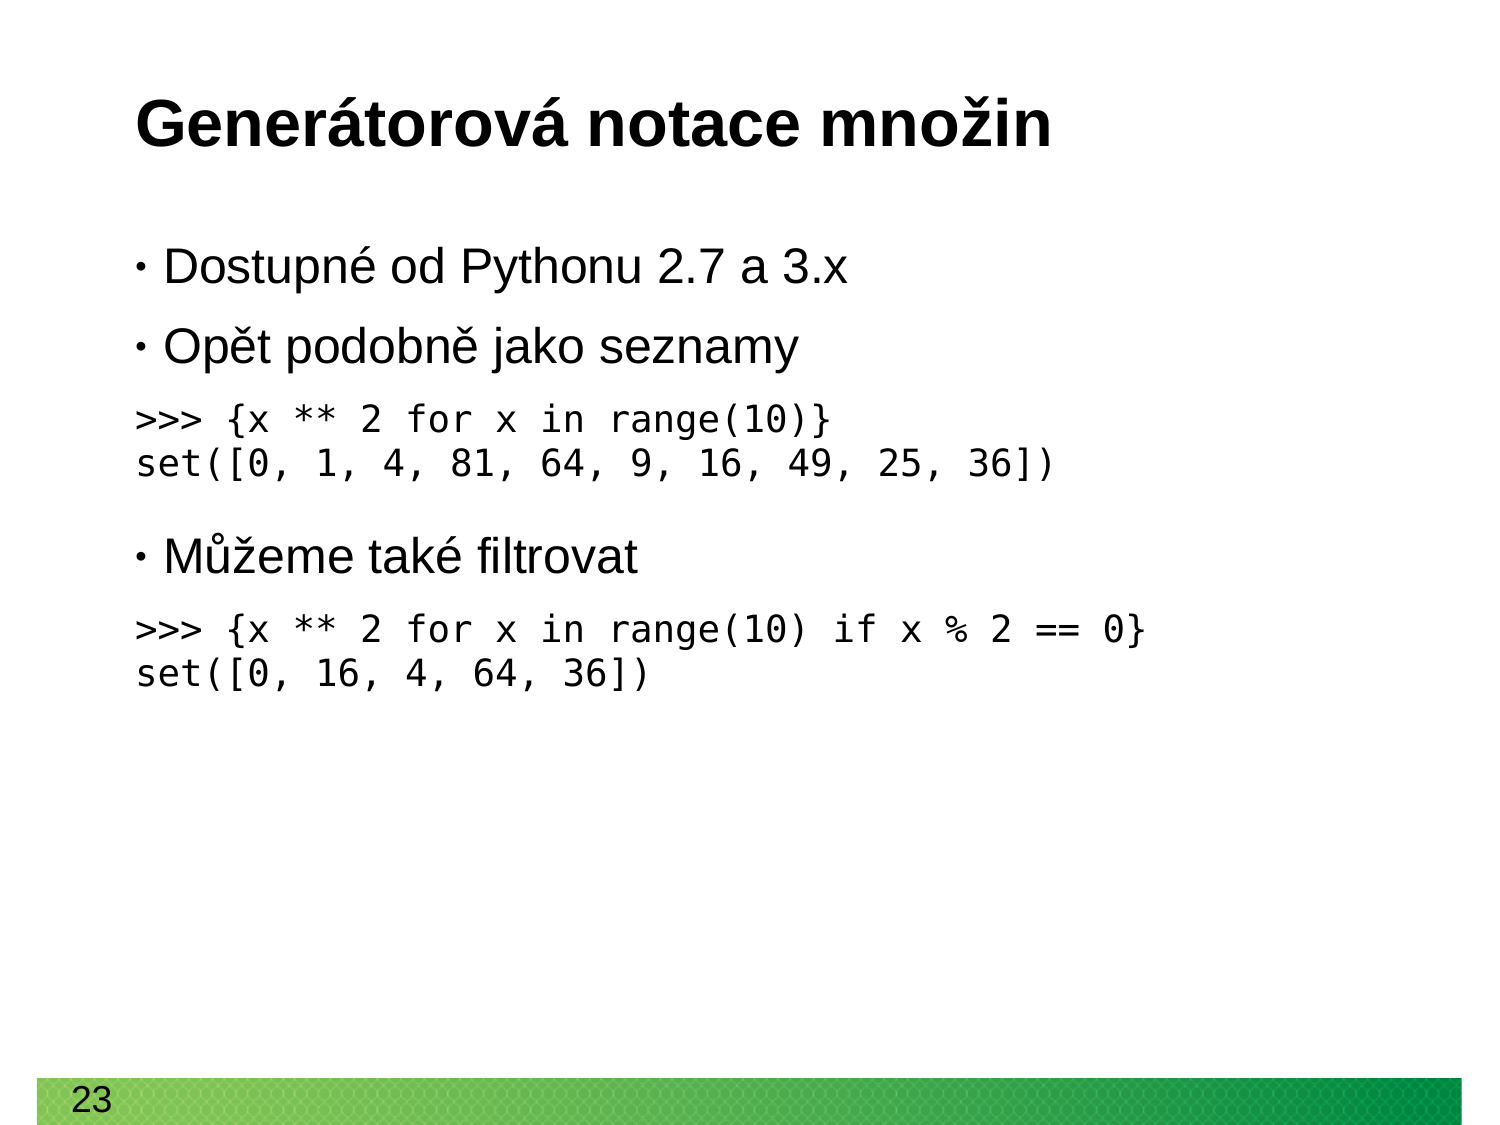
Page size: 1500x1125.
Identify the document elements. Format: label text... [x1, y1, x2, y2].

list Dostupné od Pythonu 2.7 a 3.x Opět podobně jako seznamy >>> {x ** 2 for x in range(10)} set([0, 1, 4, 81, 64, 9, 16, 49, 25, 36]) Můžeme také filtrovat >>> {x ** 2 for x in range(10) if x % 2 == 0} set([0, 16, 4, 64, 36]) [135, 238, 1372, 892]
title Generátorová notace množin [135, 41, 1372, 204]
picture [36, 1078, 1462, 1125]
